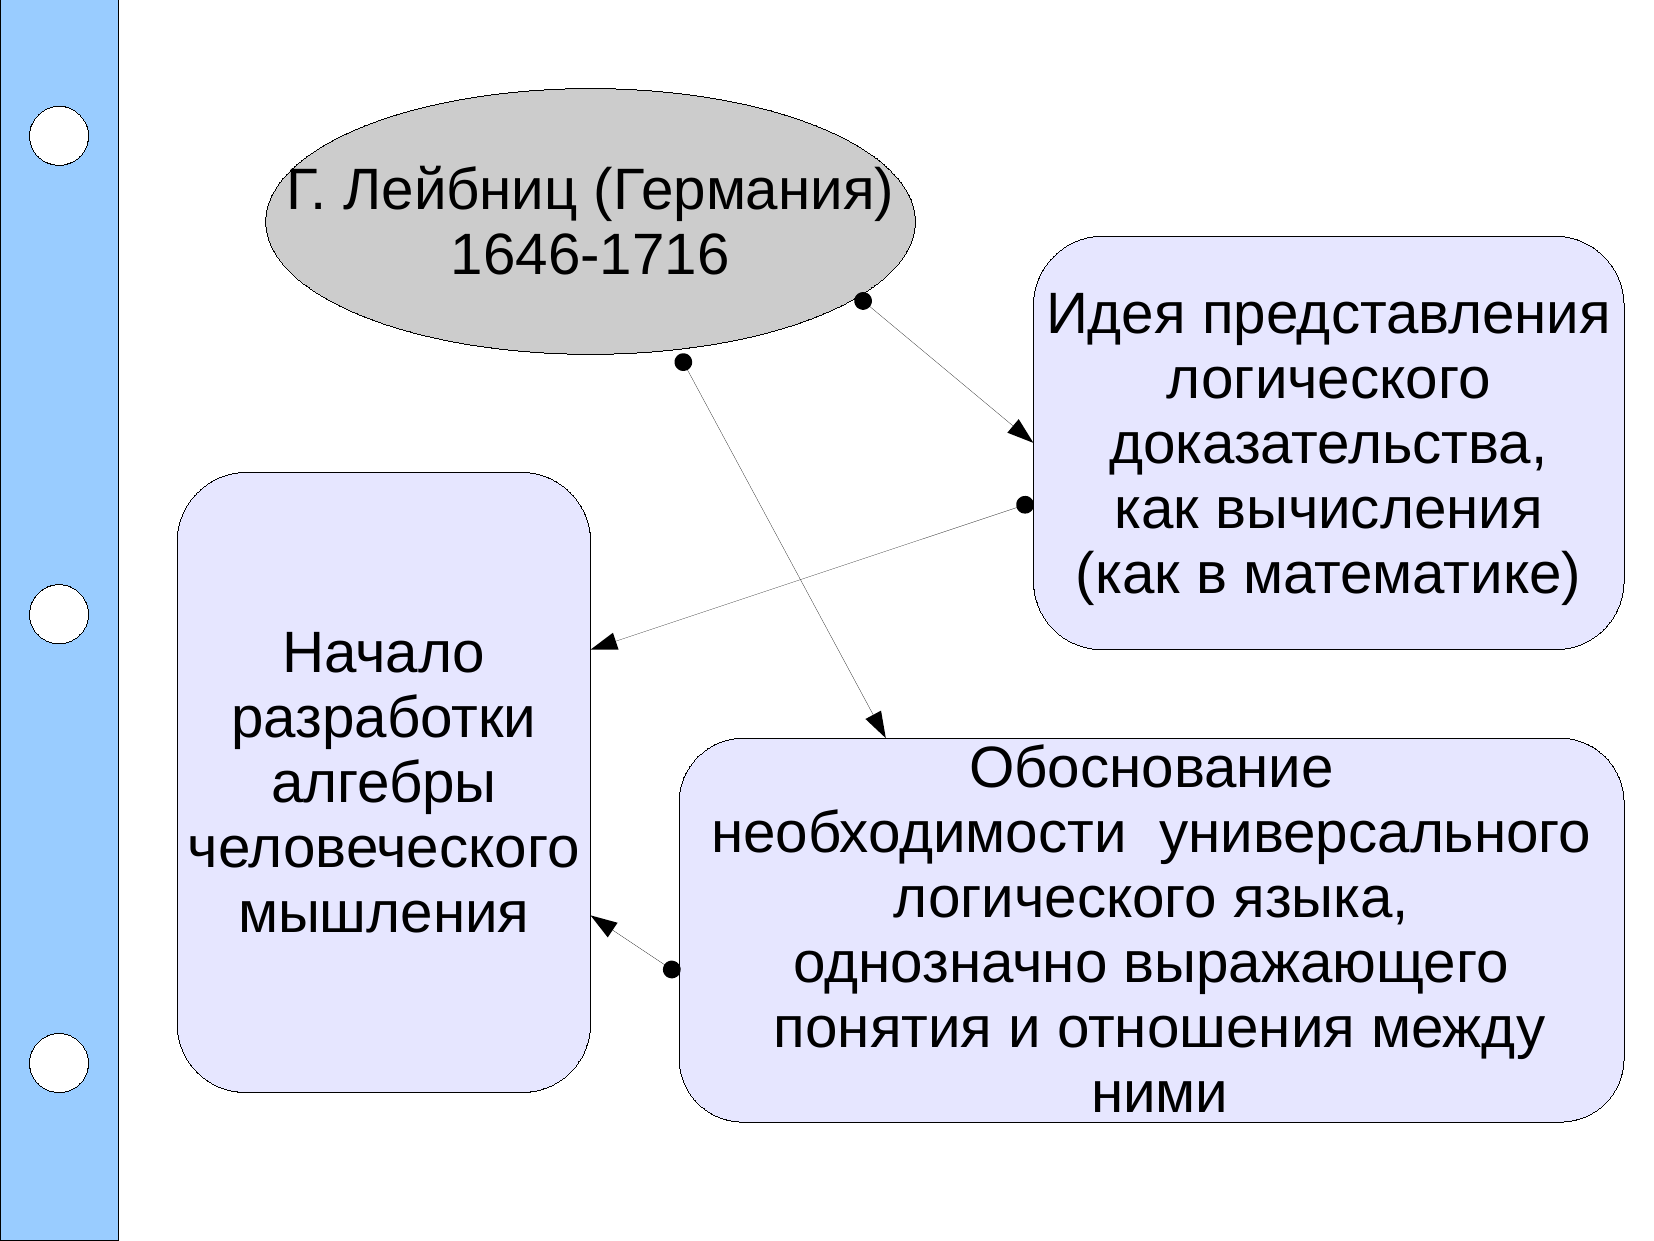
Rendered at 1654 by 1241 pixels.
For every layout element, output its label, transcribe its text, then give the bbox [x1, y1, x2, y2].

text_box [0, 0, 119, 1241]
text_box Обоснование необходимости универсального логического языка, однозначно выражающего понятия и отношения между ними [679, 738, 1625, 1123]
text_box Идея представления логического доказательства, как вычисления (как в математике) [1033, 236, 1625, 650]
text_box Начало разработки алгебры человеческого мышления [177, 472, 591, 1093]
text_box Г. Лейбниц (Германия) 1646-1716 [265, 88, 916, 355]
